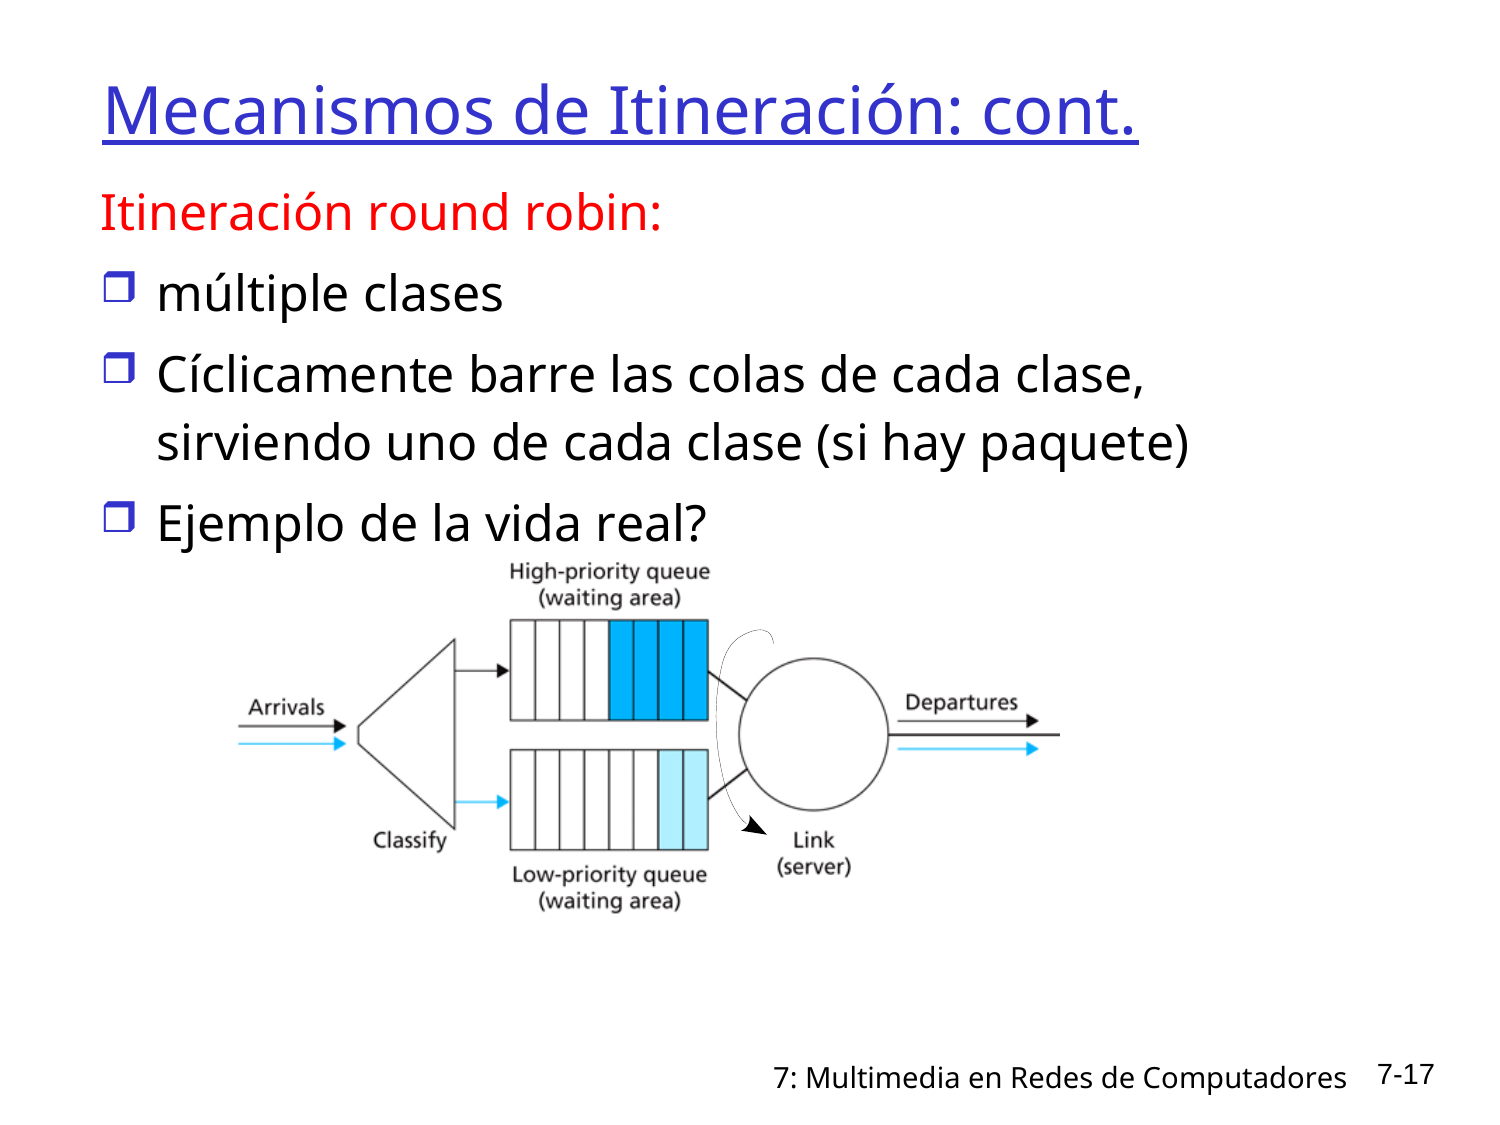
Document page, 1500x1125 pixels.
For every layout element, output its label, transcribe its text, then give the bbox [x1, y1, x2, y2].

picture [187, 562, 1060, 976]
list Itineración round robin: múltiple clases Cíclicamente barre las colas de cada clase, sirviendo uno de cada clase (si hay paquete) Ejemplo de la vida real? [85, 169, 1361, 516]
title Mecanismos de Itineración: cont. [87, 37, 1363, 181]
